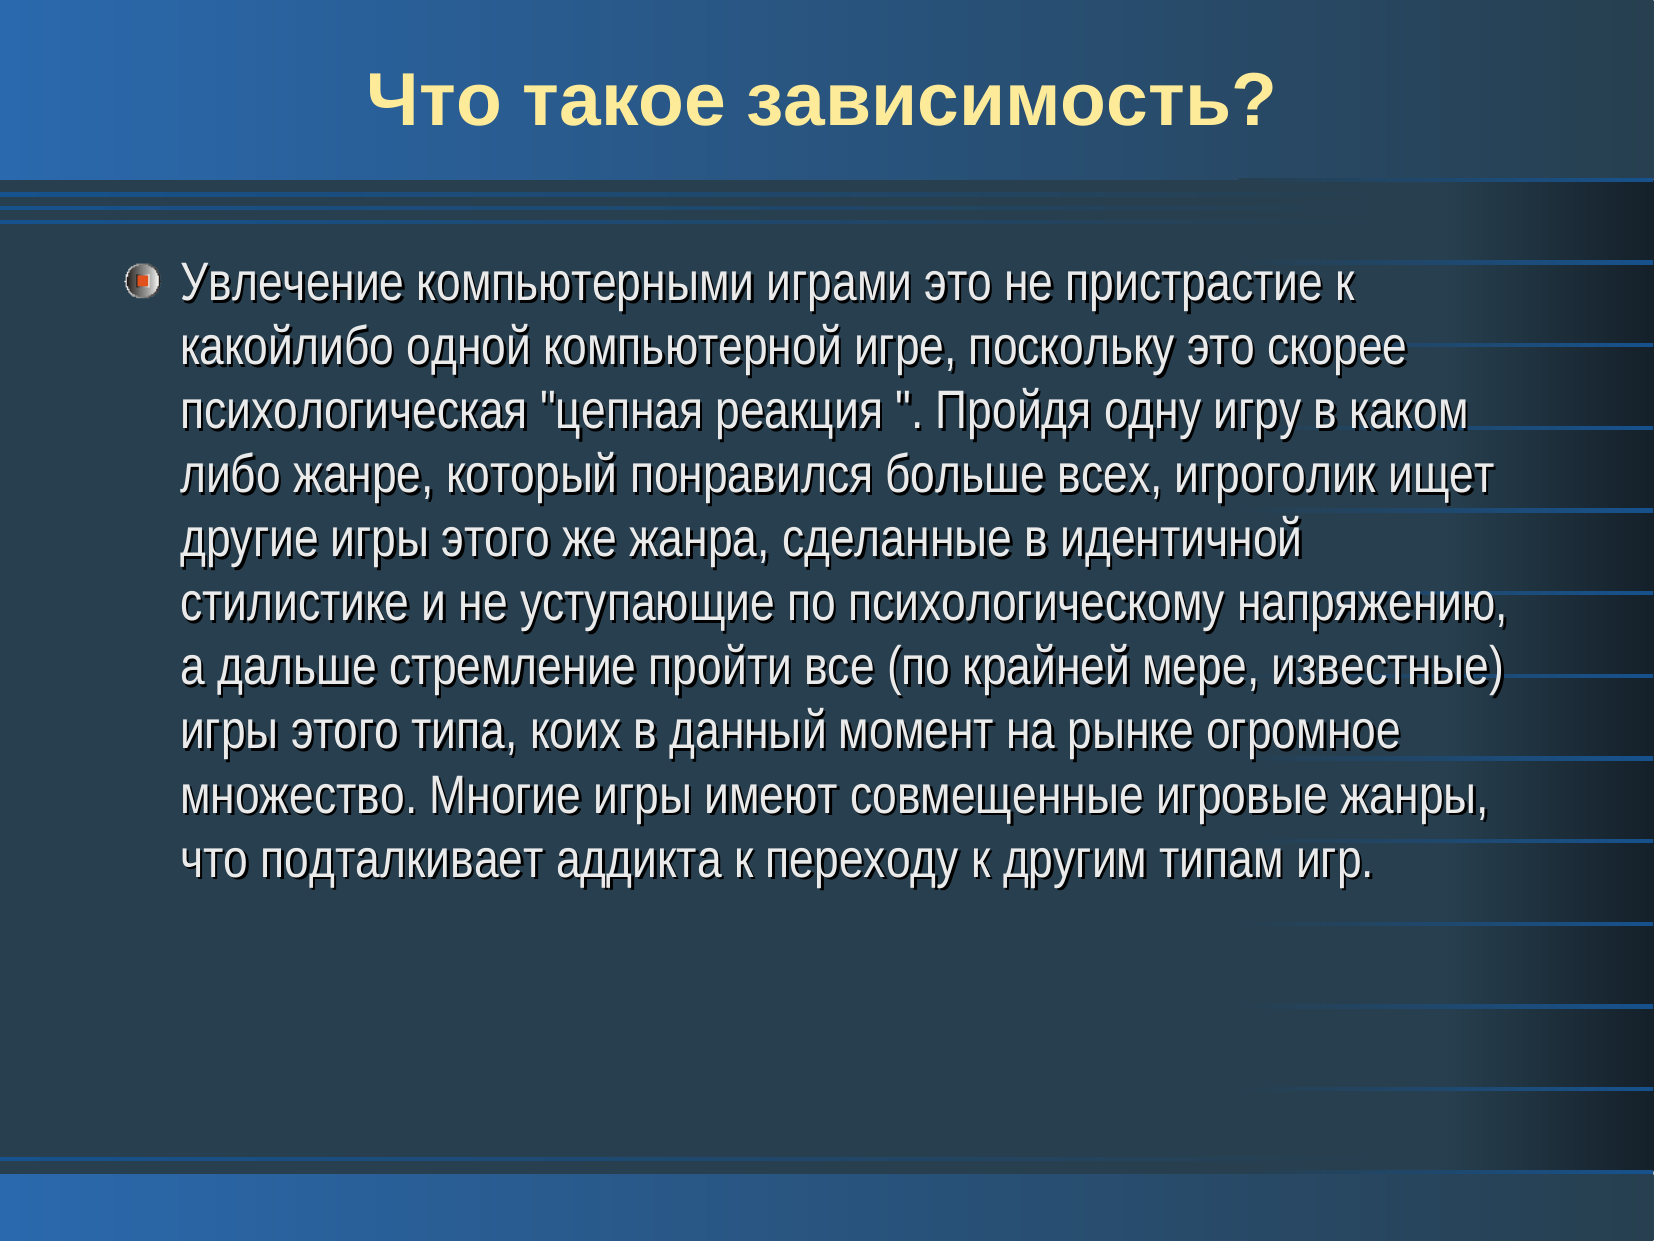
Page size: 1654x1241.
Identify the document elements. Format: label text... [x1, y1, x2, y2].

list Увлечение компьютерными играми это не пристрастие к какойлибо одной компьютерной игре, поскольку это скорее психологическая "цепная реакция ". Пройдя одну игру в каком либо жанре, который понравился больше всех, игроголик ищет другие игры этого же жанра, сделанные в идентичной стилистике и не уступающие по психологическому напряжению, а дальше стремление пройти все (по крайней мере, известные) игры этого типа, коих в данный момент на рынке огромное множество. Многие игры имеют совмещенные игровые жанры, что подталкивает аддикта к переходу к другим типам игр. [123, 247, 1530, 1090]
title Что такое зависимость? [91, 34, 1553, 158]
